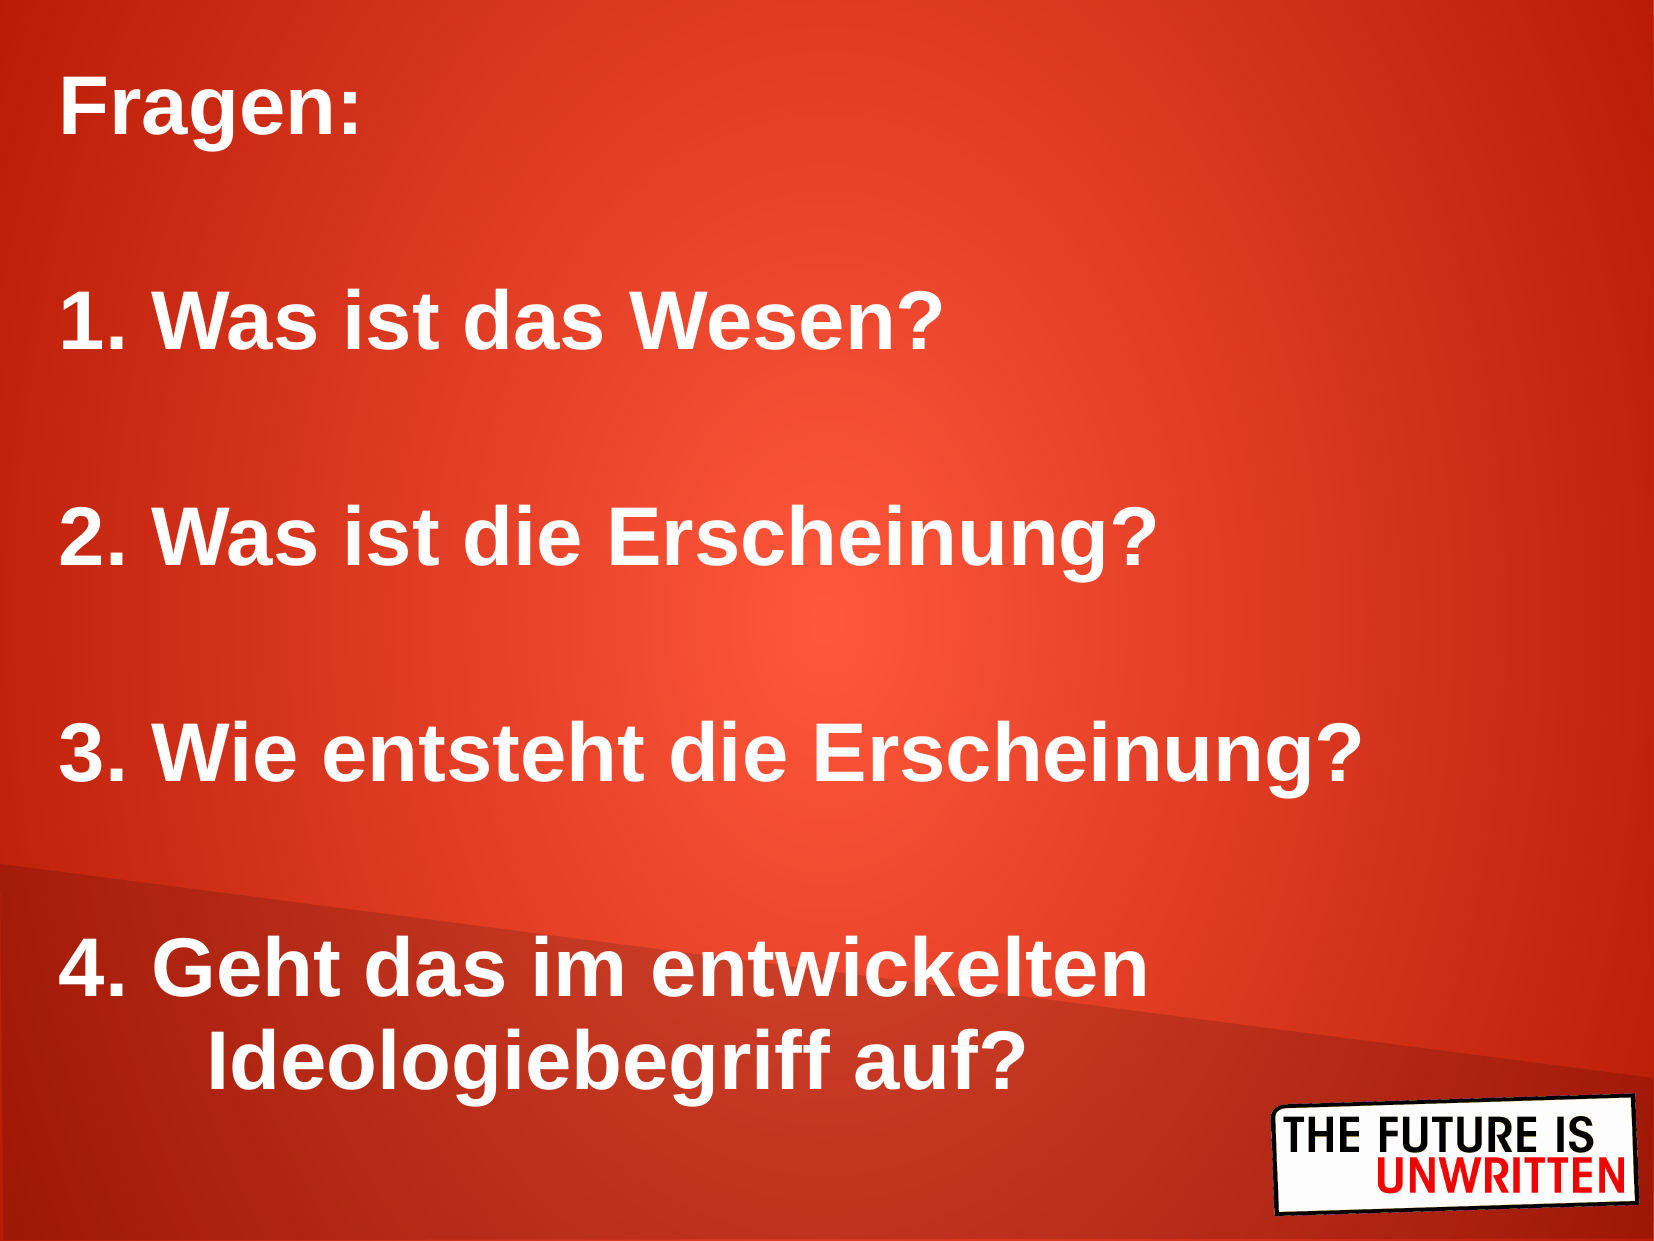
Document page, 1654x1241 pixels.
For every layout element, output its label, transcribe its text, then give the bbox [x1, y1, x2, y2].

picture [1269, 1092, 1640, 1217]
subtitle Fragen: 1. Was ist das Wesen? 2. Was ist die Erscheinung? 3. Wie entsteht die Erscheinung? 4. Geht das im entwickelten Ideologiebegriff auf? [59, 59, 1548, 1153]
